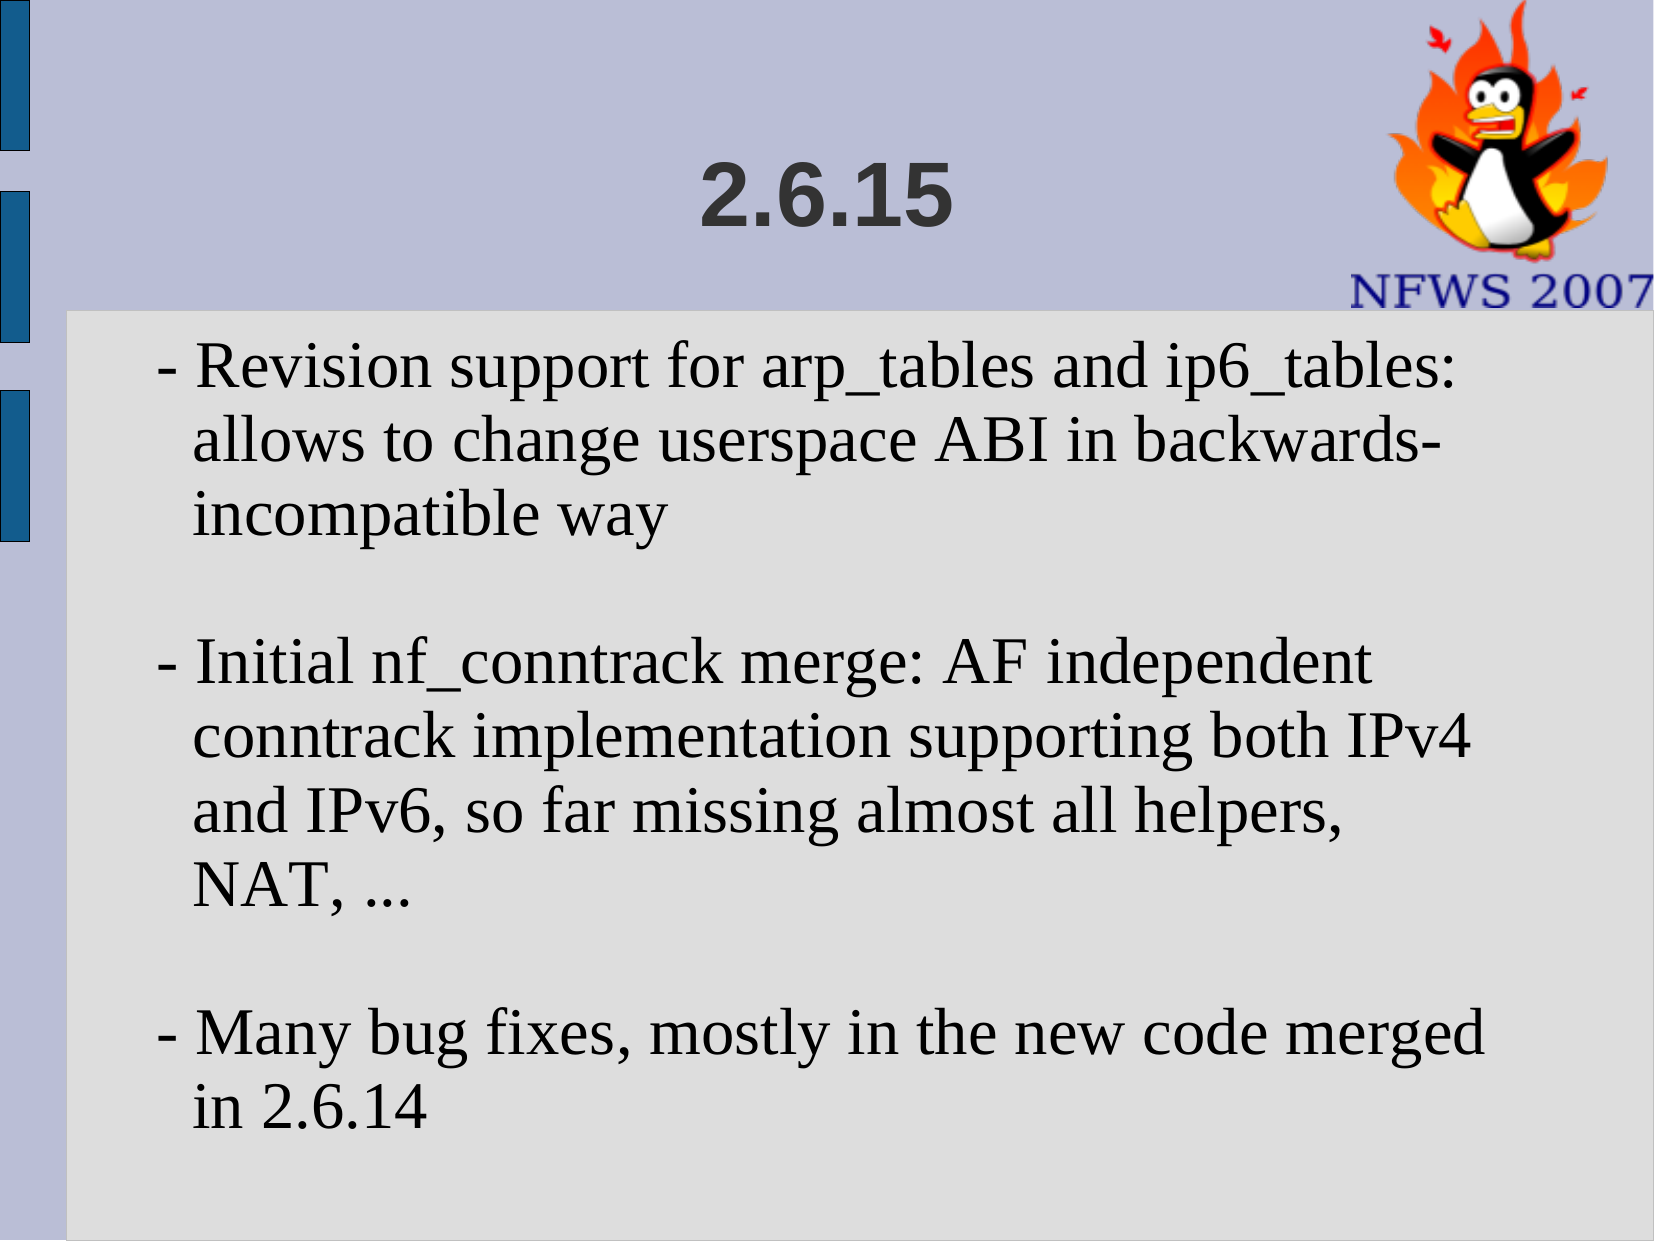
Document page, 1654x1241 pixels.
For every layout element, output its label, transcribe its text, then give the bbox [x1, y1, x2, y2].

picture [1351, 0, 1654, 308]
title 2.6.15 [121, 98, 1351, 291]
subtitle - Revision support for arp_tables and ip6_tables: allows to change userspace ABI in backwards-incompatible way - Initial nf_conntrack merge: AF independent conntrack implementation supporting both IPv4 and IPv6, so far missing almost all helpers, NAT, ... - Many bug fixes, mostly in the new code merged in 2.6.14 [121, 307, 1534, 1164]
